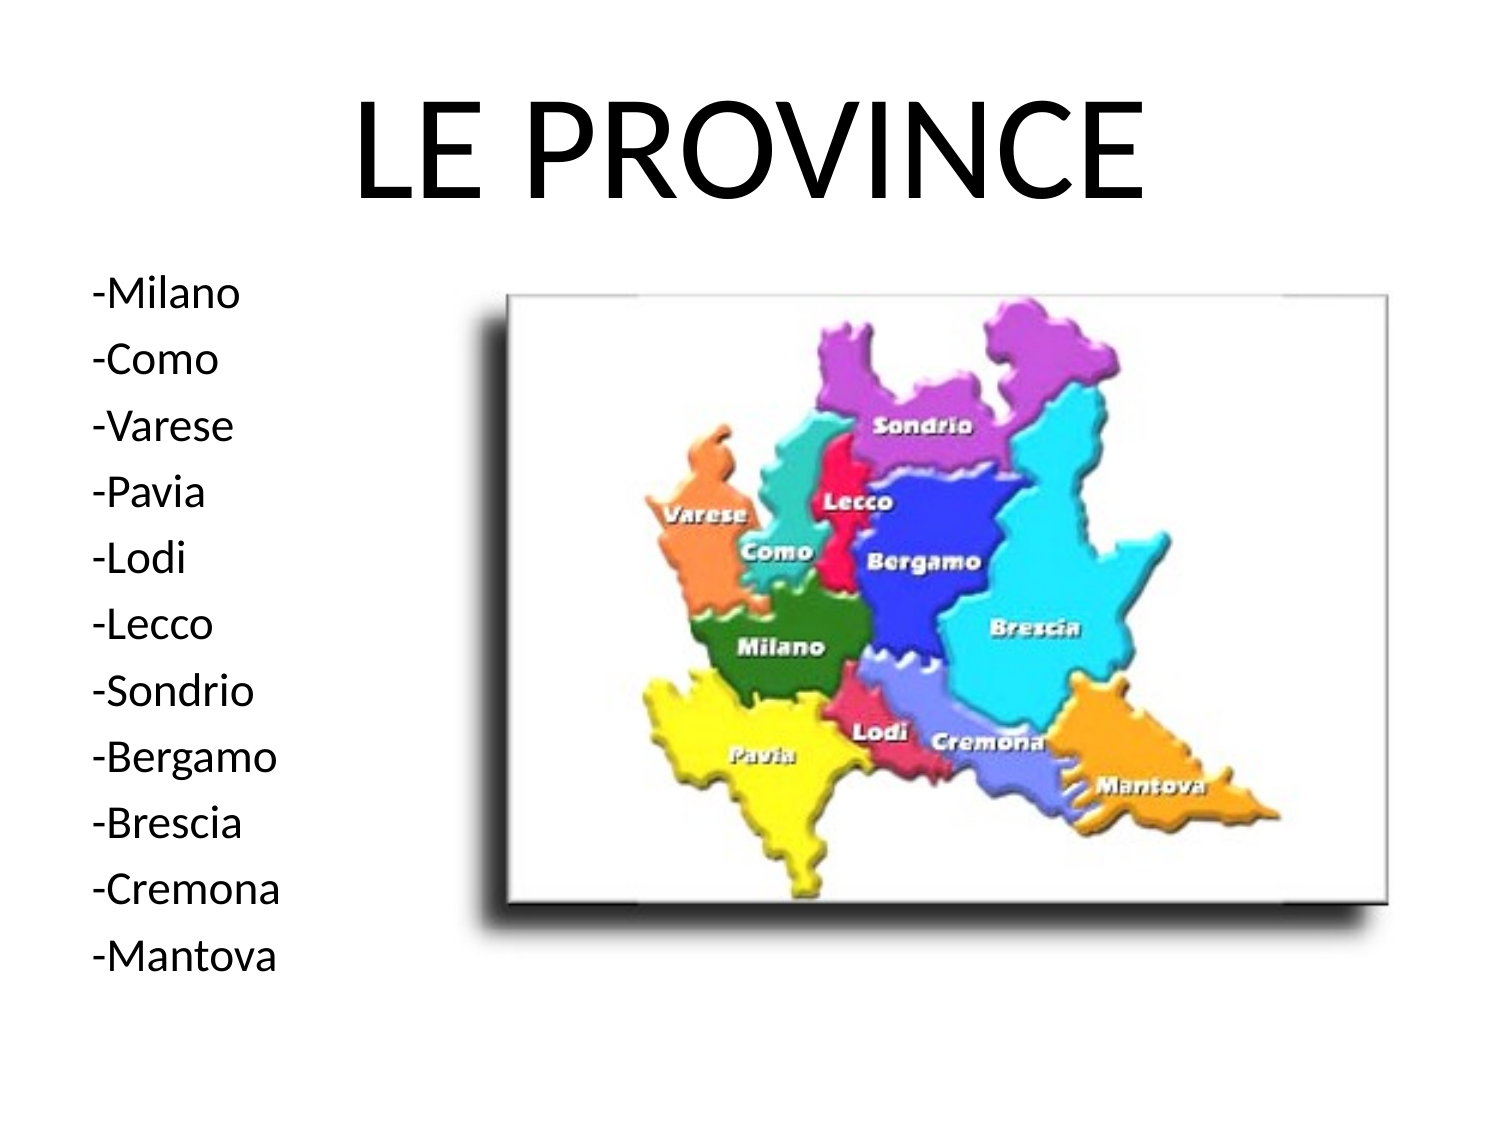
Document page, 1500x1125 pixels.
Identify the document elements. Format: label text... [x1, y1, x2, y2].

title LE PROVINCE [75, 45, 1425, 233]
list -Milano -Como -Varese -Pavia -Lodi -Lecco -Sondrio -Bergamo -Brescia -Cremona -Mantova [76, 253, 1427, 997]
picture [454, 290, 1394, 959]
